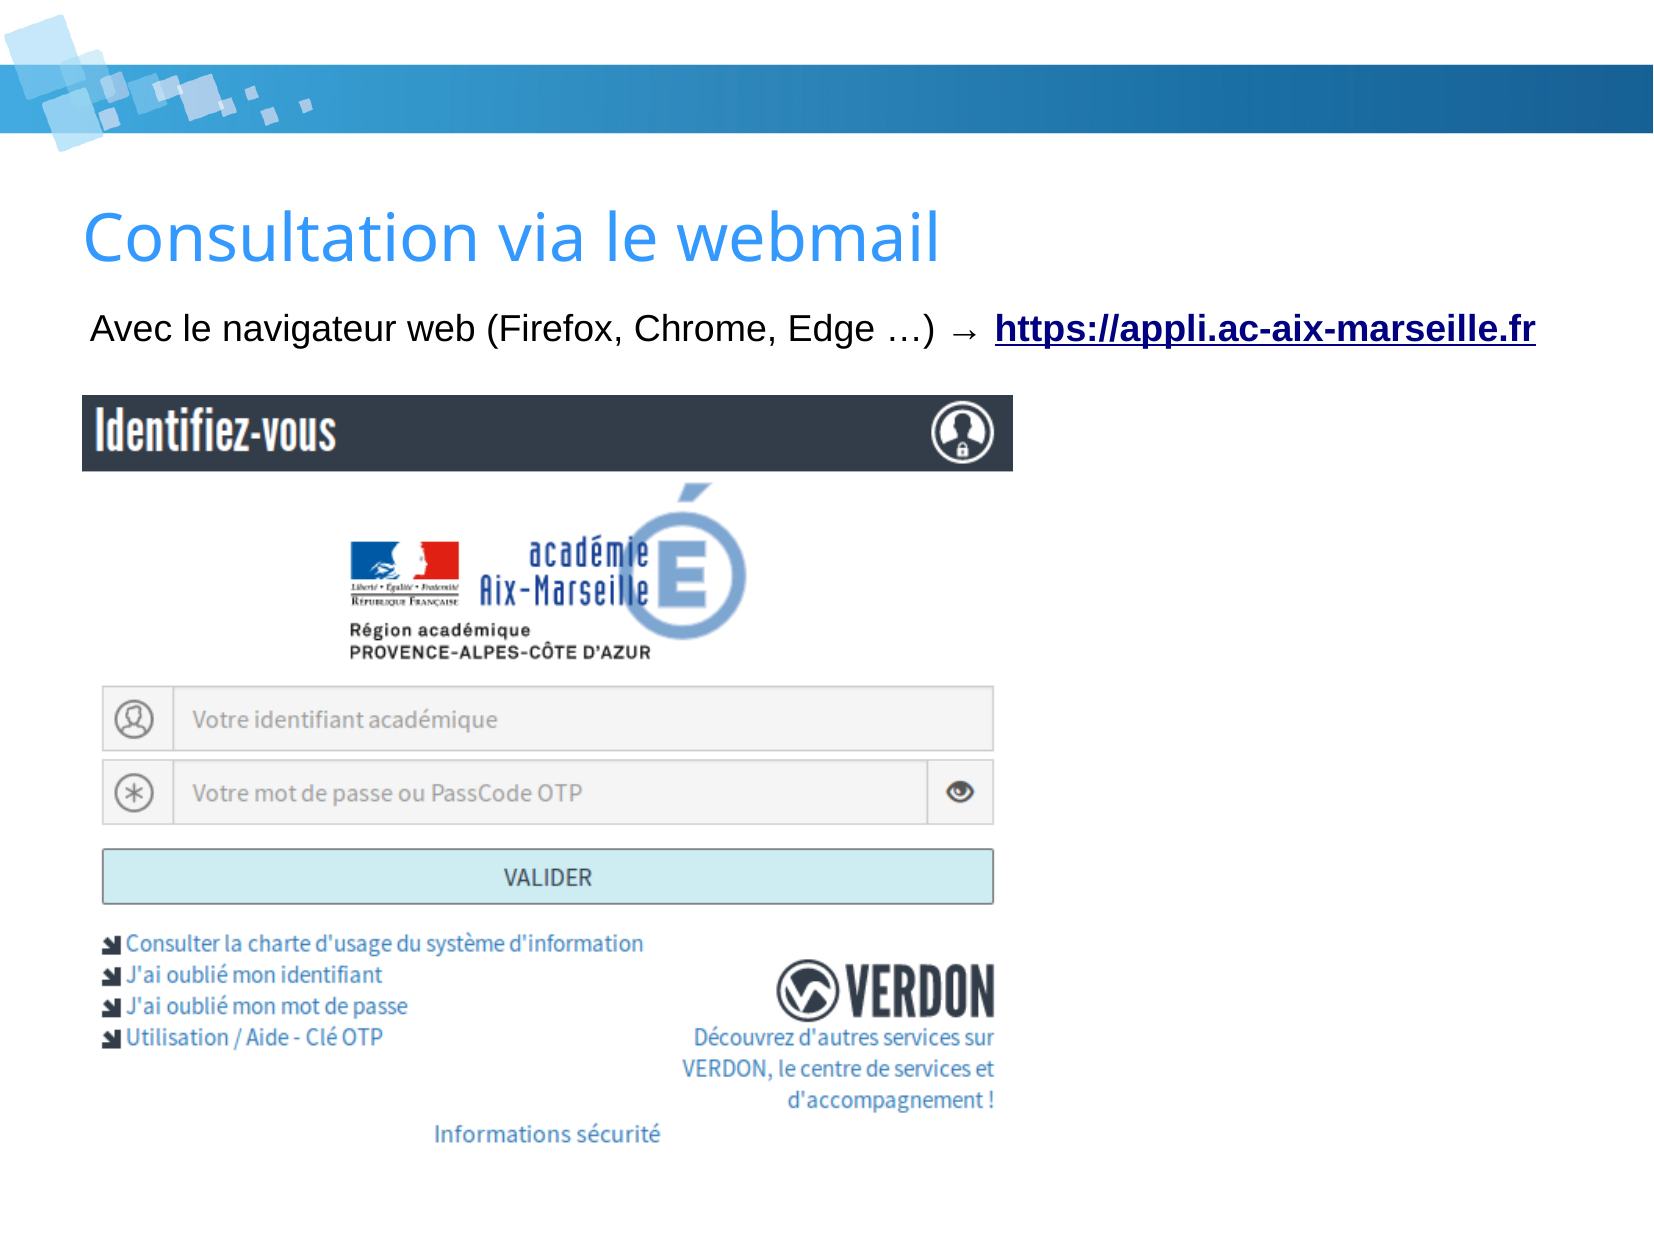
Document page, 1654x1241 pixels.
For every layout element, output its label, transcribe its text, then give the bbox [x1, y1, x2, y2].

title Consultation via le webmail [82, 139, 1571, 300]
picture [0, 0, 1653, 1238]
text_box Avec le navigateur web (Firefox, Chrome, Edge …) → https://appli.ac-aix-marseille.fr [75, 300, 1576, 400]
